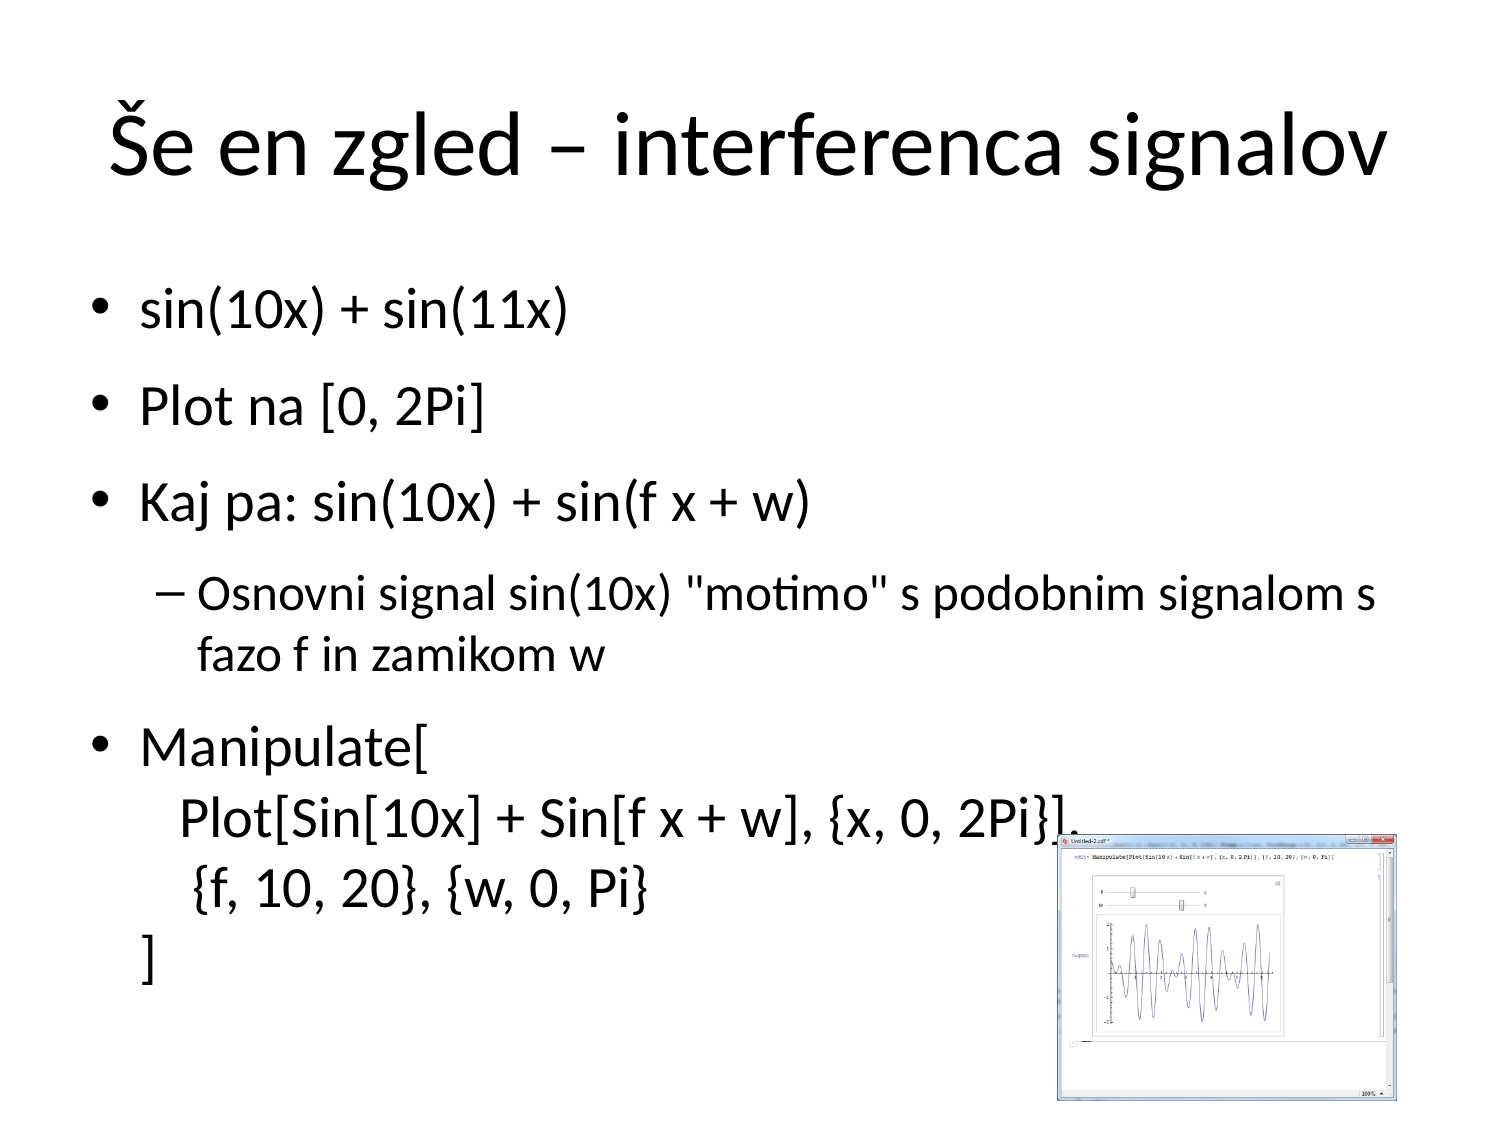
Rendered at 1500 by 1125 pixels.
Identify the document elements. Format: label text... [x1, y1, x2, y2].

picture [1057, 834, 1397, 1101]
list sin(10x) + sin(11x) Plot na [0, 2Pi] Kaj pa: sin(10x) + sin(f x + w) Osnovni signal sin(10x) "motimo" s podobnim signalom s fazo f in zamikom w Manipulate[ Plot[Sin[10x] + Sin[f x + w], {x, 0, 2Pi}], {f, 10, 20}, {w, 0, Pi} ] [75, 262, 1425, 1005]
title Še en zgled – interferenca signalov [75, 45, 1425, 233]
